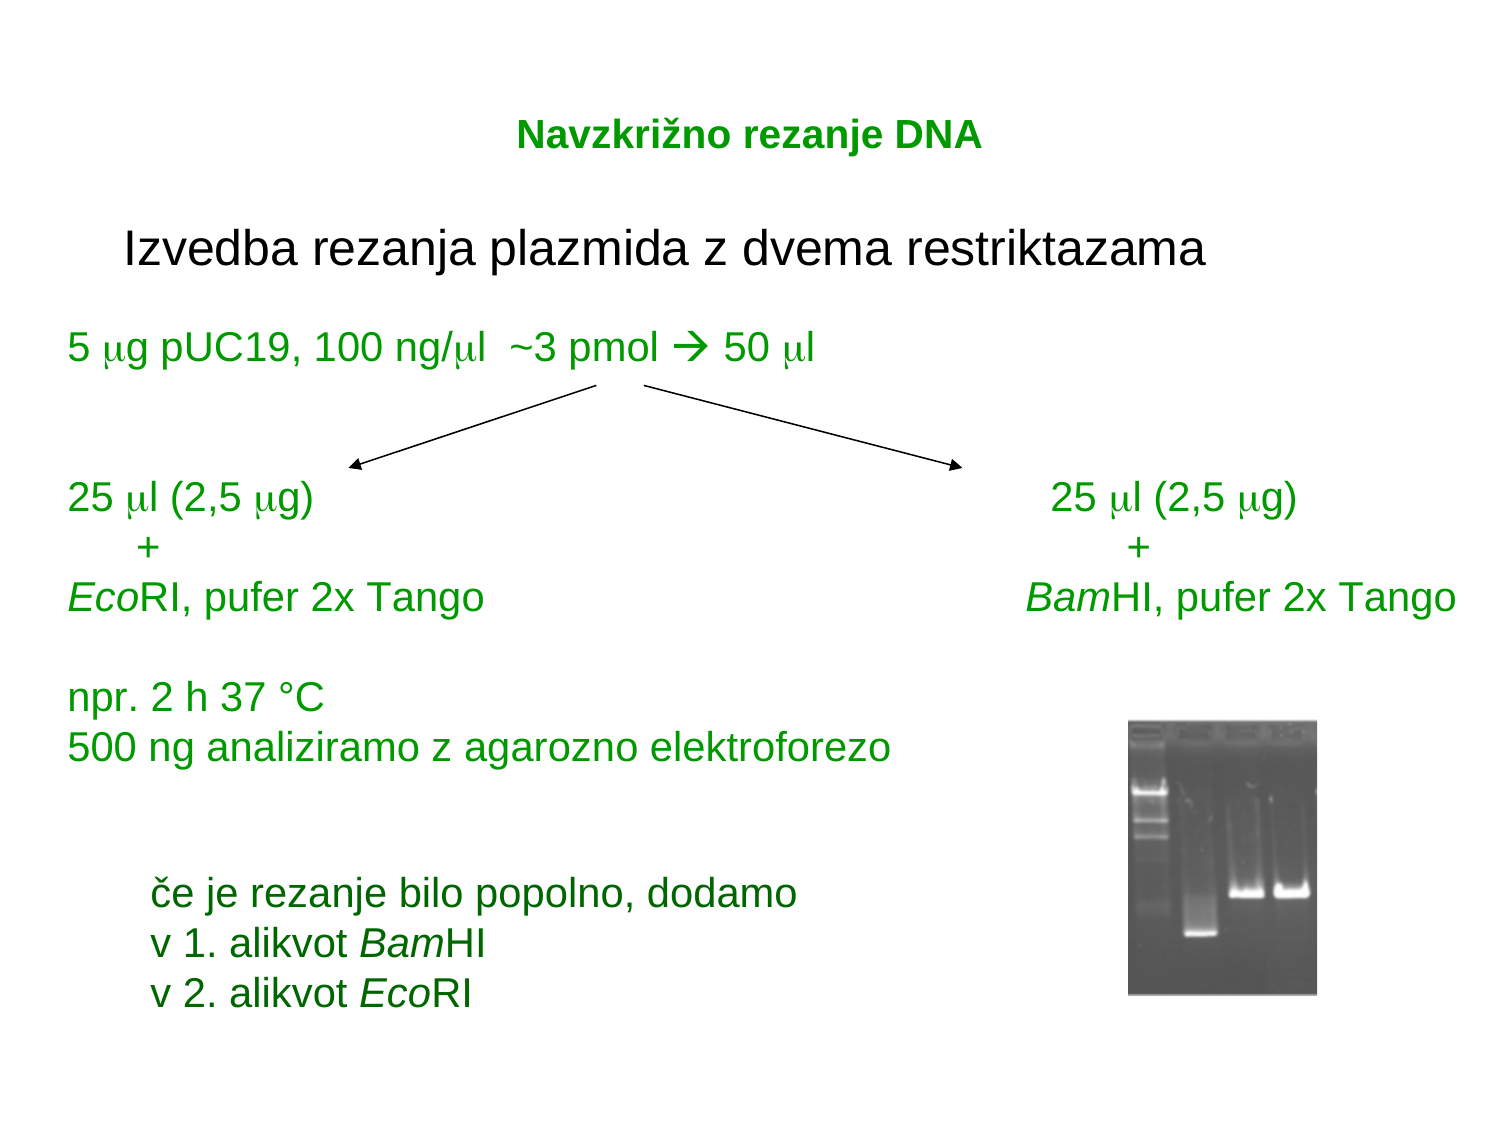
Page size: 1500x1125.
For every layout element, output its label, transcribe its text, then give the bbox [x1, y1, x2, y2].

text_box 5 g pUC19, 100 ng/l ~3 pmol  50 l 25 l (2,5 g) 25 l (2,5 g) + + EcoRI, pufer 2x Tango BamHI, pufer 2x Tango npr. 2 h 37 °C 500 ng analiziramo z agarozno elektroforezo [52, 311, 1472, 778]
text_box Izvedba rezanja plazmida z dvema restriktazama [108, 207, 1223, 284]
picture [1128, 716, 1318, 996]
text_box če je rezanje bilo popolno, dodamo v 1. alikvot BamHI v 2. alikvot EcoRI [135, 857, 886, 1024]
text_box Navzkrižno rezanje DNA [112, 99, 1388, 165]
